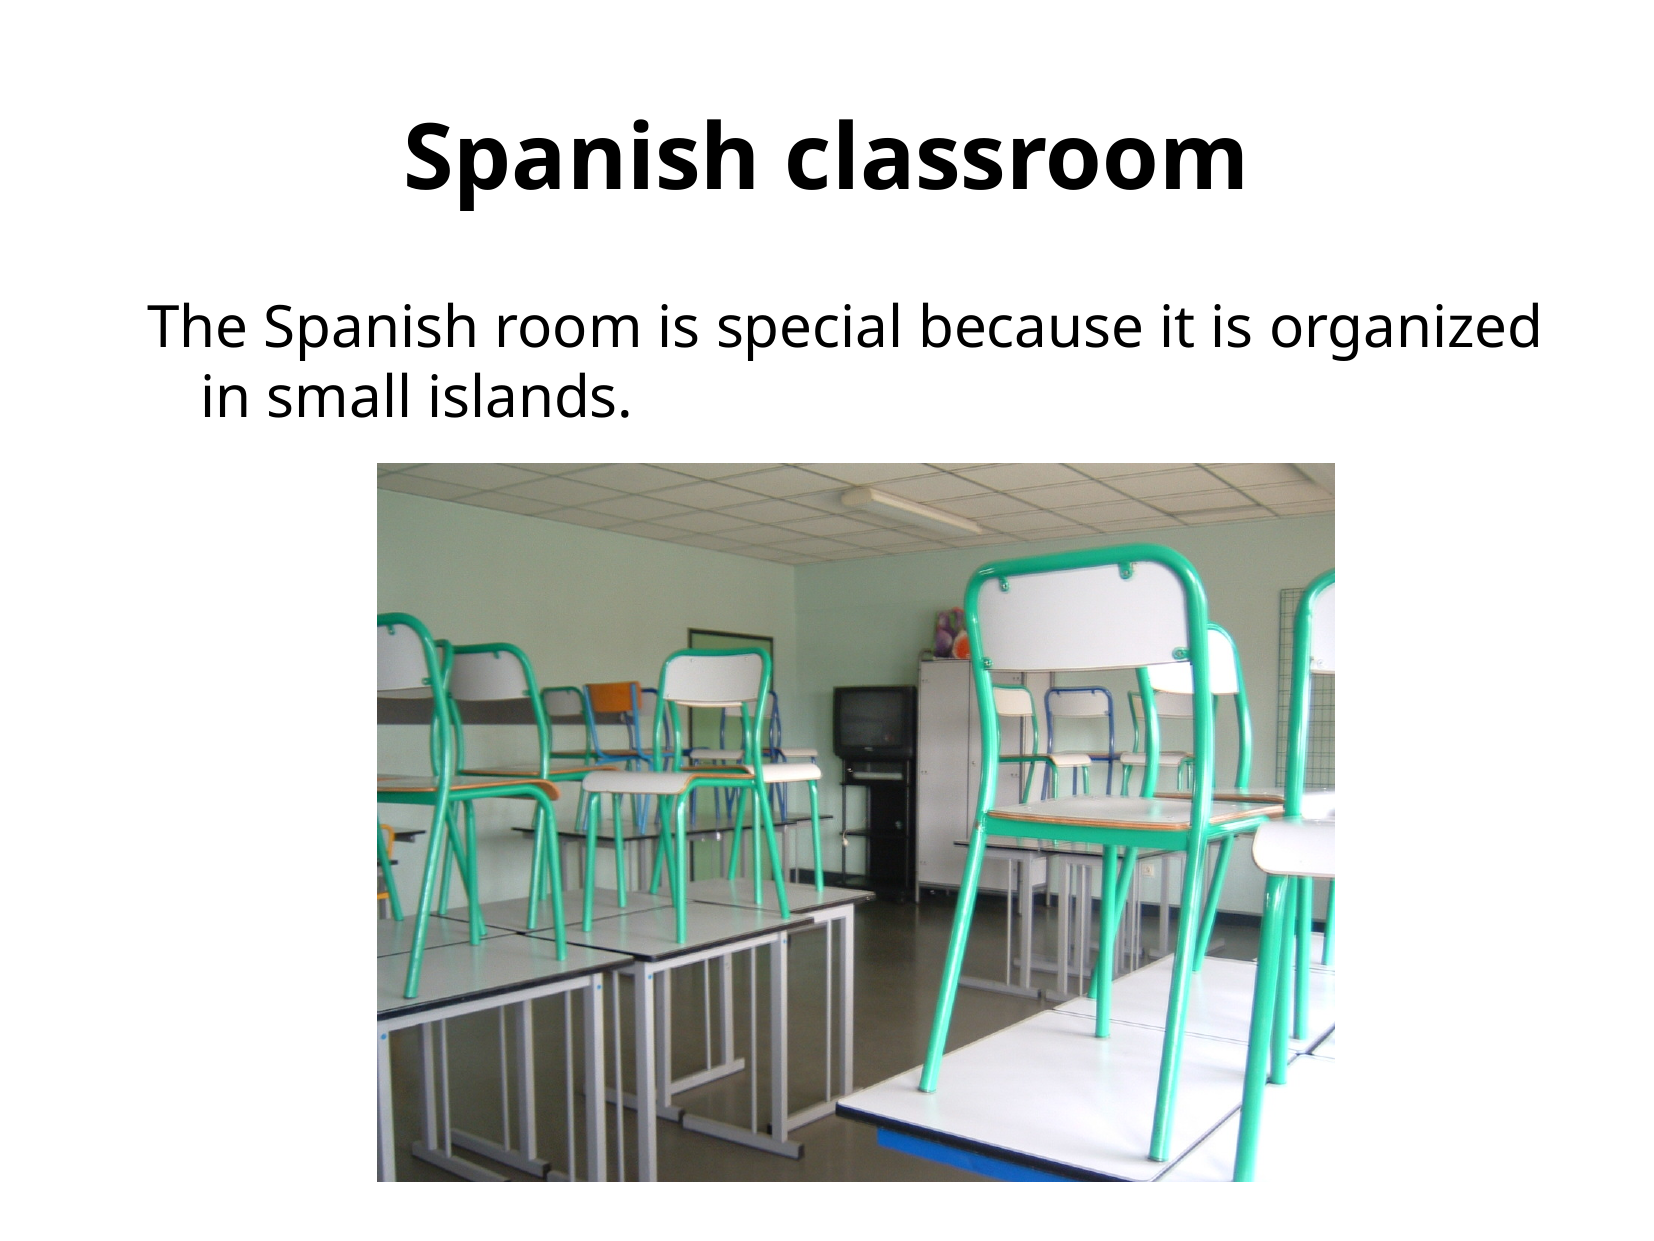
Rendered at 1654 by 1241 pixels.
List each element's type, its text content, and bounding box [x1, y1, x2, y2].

title Spanish classroom [82, 49, 1571, 257]
picture [377, 463, 1335, 1182]
list The Spanish room is special because it is organized in small islands. [58, 289, 1548, 1108]
